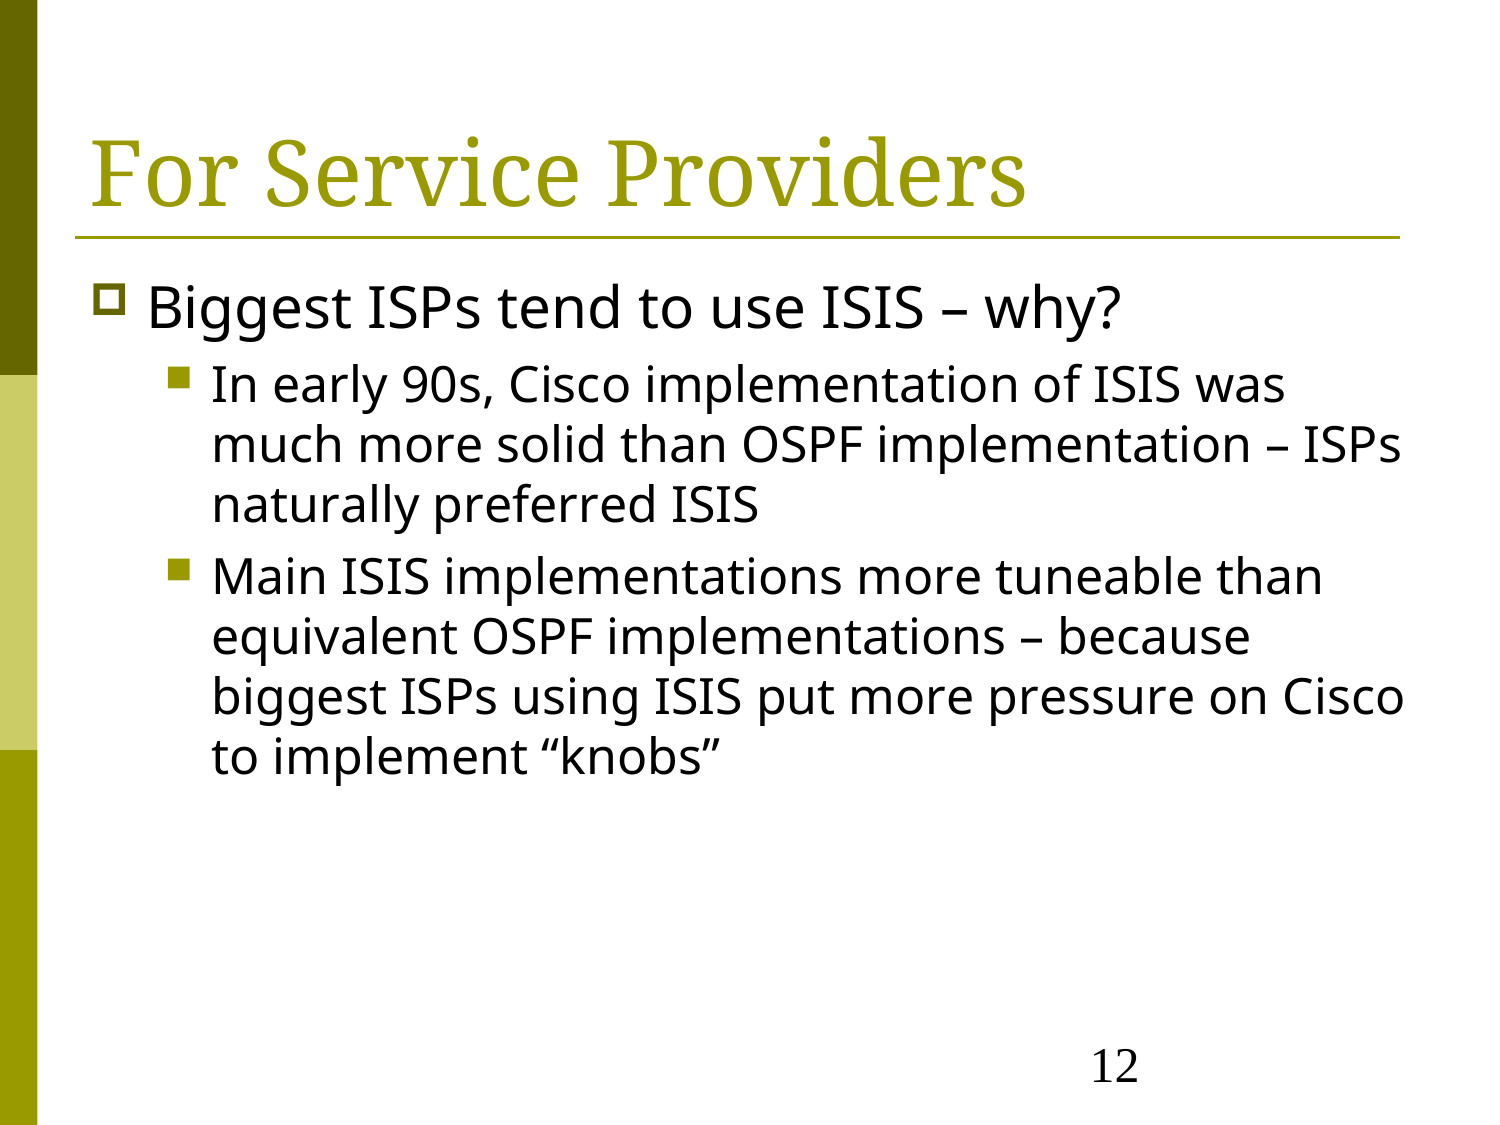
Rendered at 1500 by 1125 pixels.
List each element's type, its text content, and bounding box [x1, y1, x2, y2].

title For Service Providers [75, 45, 1426, 233]
list Biggest ISPs tend to use ISIS – why? In early 90s, Cisco implementation of ISIS was much more solid than OSPF implementation – ISPs naturally preferred ISIS Main ISIS implementations more tuneable than equivalent OSPF implementations – because biggest ISPs using ISIS put more pressure on Cisco to implement “knobs” [75, 262, 1426, 1006]
